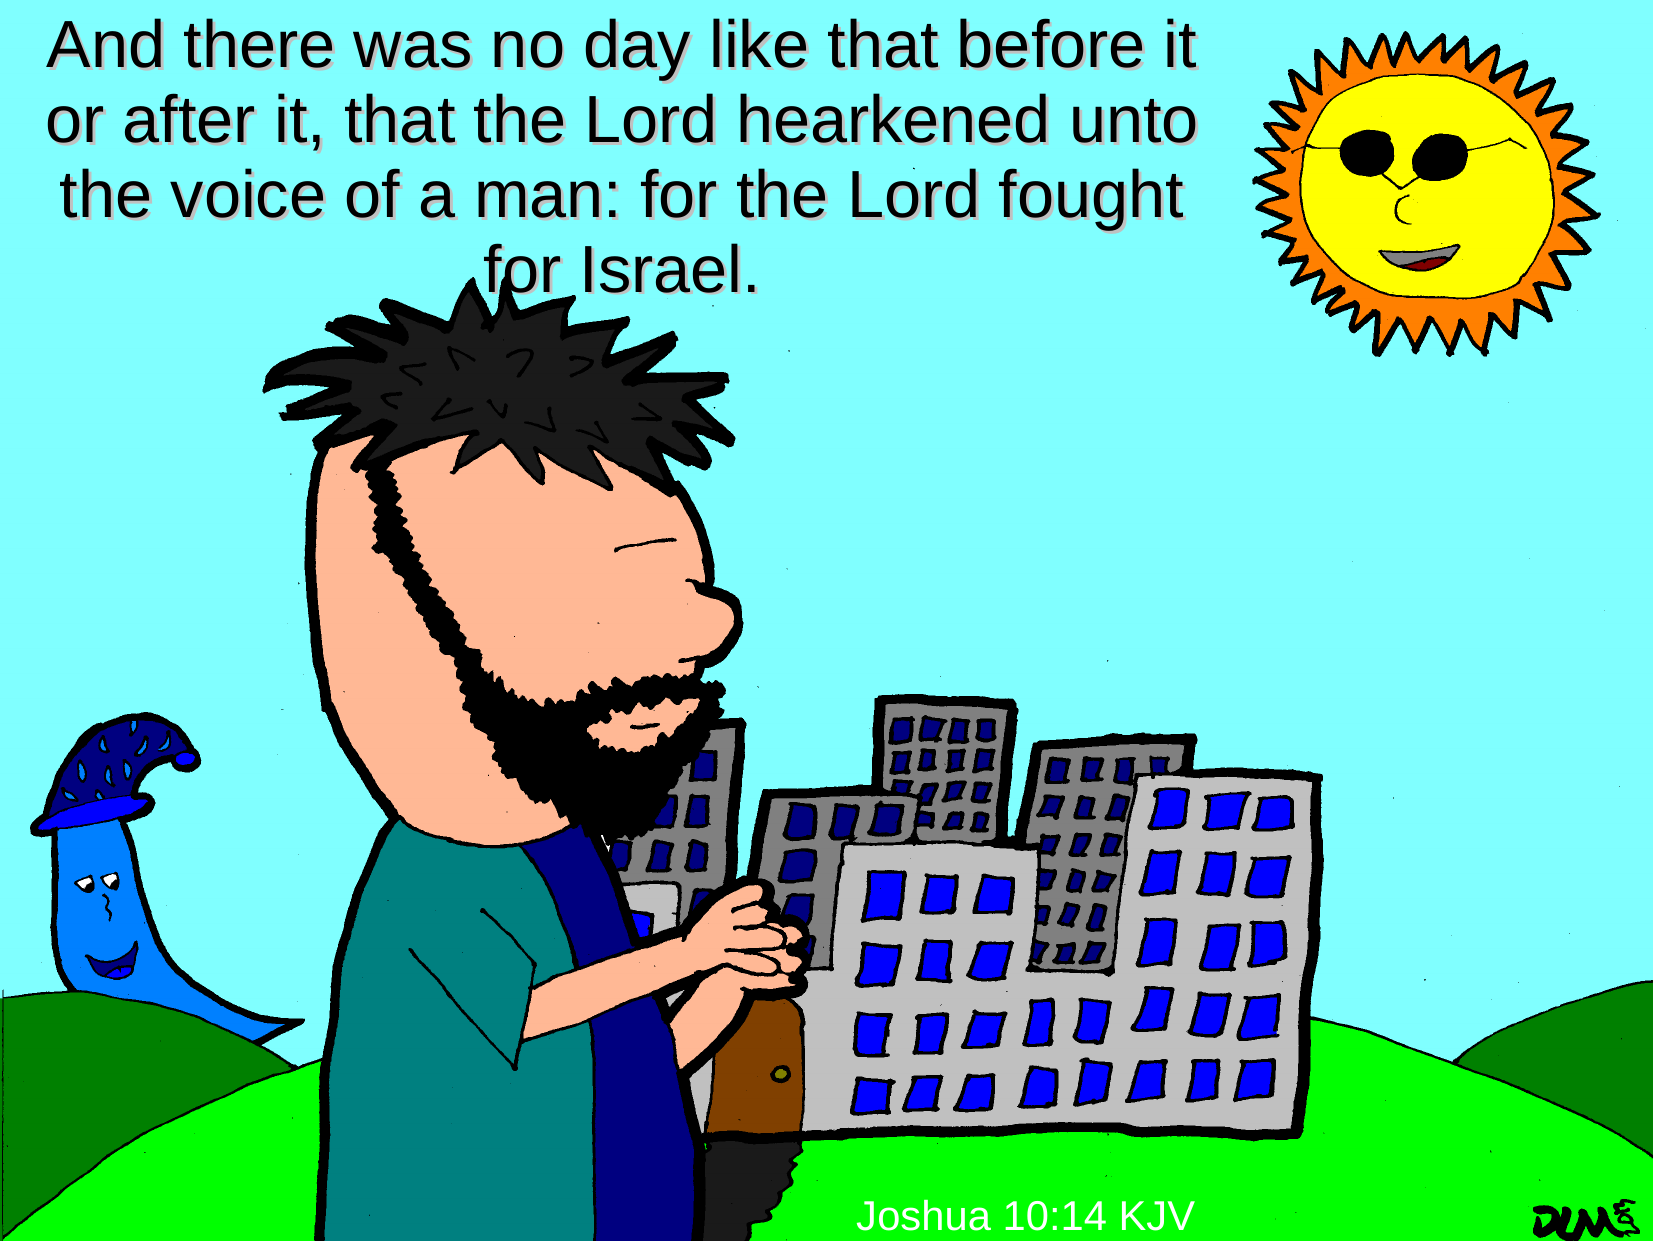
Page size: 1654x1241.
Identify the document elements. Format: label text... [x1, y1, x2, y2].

text_box And there was no day like that before it or after it, that the Lord hearkened unto the voice of a man: for the Lord fought for Israel. [0, 0, 1246, 314]
picture [0, 0, 1653, 1241]
text_box Joshua 10:14 KJV [836, 1185, 1216, 1241]
